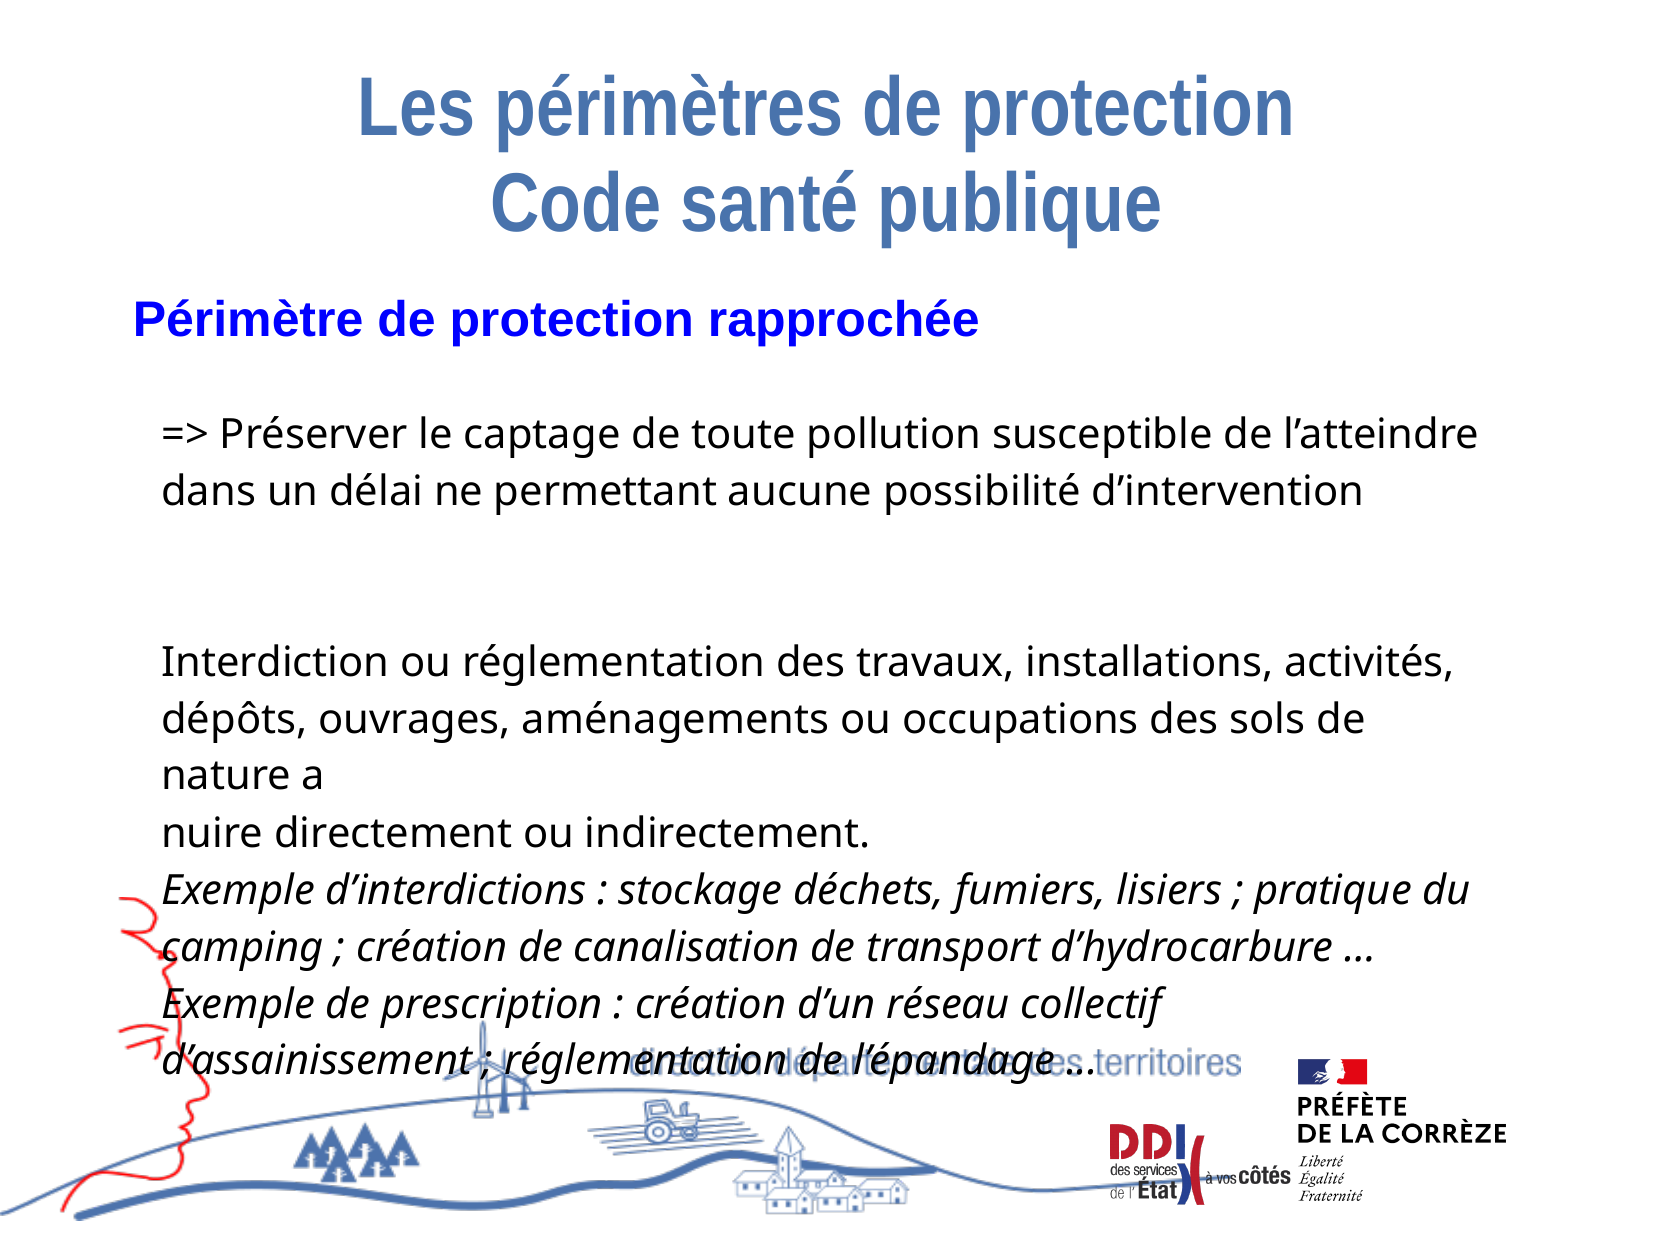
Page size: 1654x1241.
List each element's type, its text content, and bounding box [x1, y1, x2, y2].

text_box Périmètre de protection rapprochée [118, 283, 1264, 397]
text_box => Préserver le captage de toute pollution susceptible de l’atteindre dans un délai ne permettant aucune possibilité d’intervention Interdiction ou réglementation des travaux, installations, activités, dépôts, ouvrages, aménagements ou occupations des sols de nature a nuire directement ou indirectement. Exemple d’interdictions : stockage déchets, fumiers, lisiers ; pratique du camping ; création de canalisation de transport d’hydrocarbure … Exemple de prescription : création d’un réseau collectif d’assainissement ; réglementation de l’épandage ... [146, 396, 1521, 923]
picture [1298, 1059, 1506, 1201]
picture [0, 897, 1291, 1221]
title Les périmètres de protection Code santé publique [82, 49, 1571, 257]
